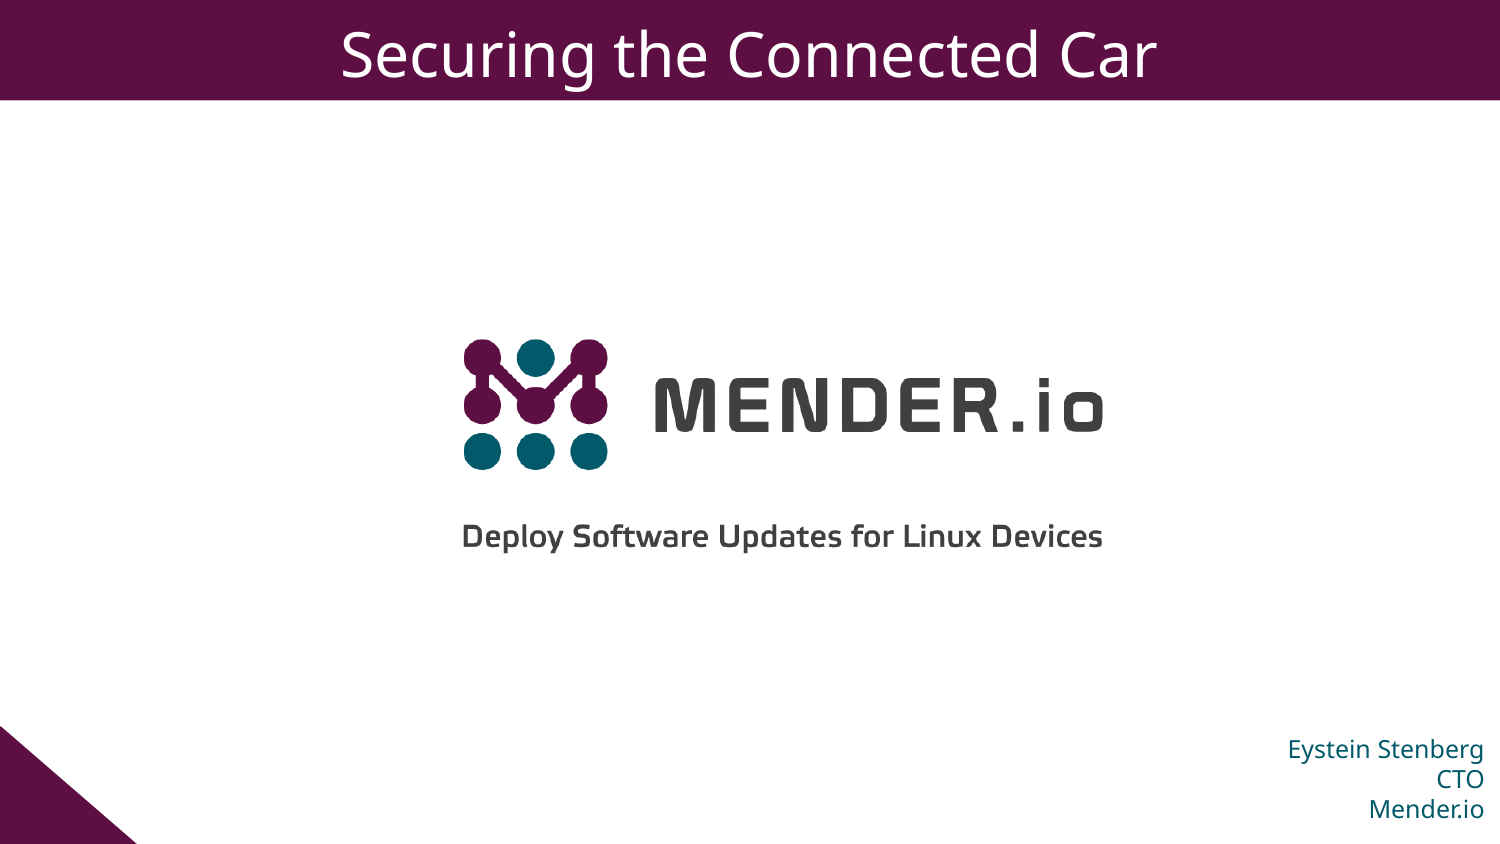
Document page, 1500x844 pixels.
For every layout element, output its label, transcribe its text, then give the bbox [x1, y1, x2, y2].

text_box Securing the Connected Car [0, 0, 1500, 101]
picture [138, 101, 1428, 844]
text_box Eystein Stenberg CTO Mender.io [1070, 718, 1500, 844]
